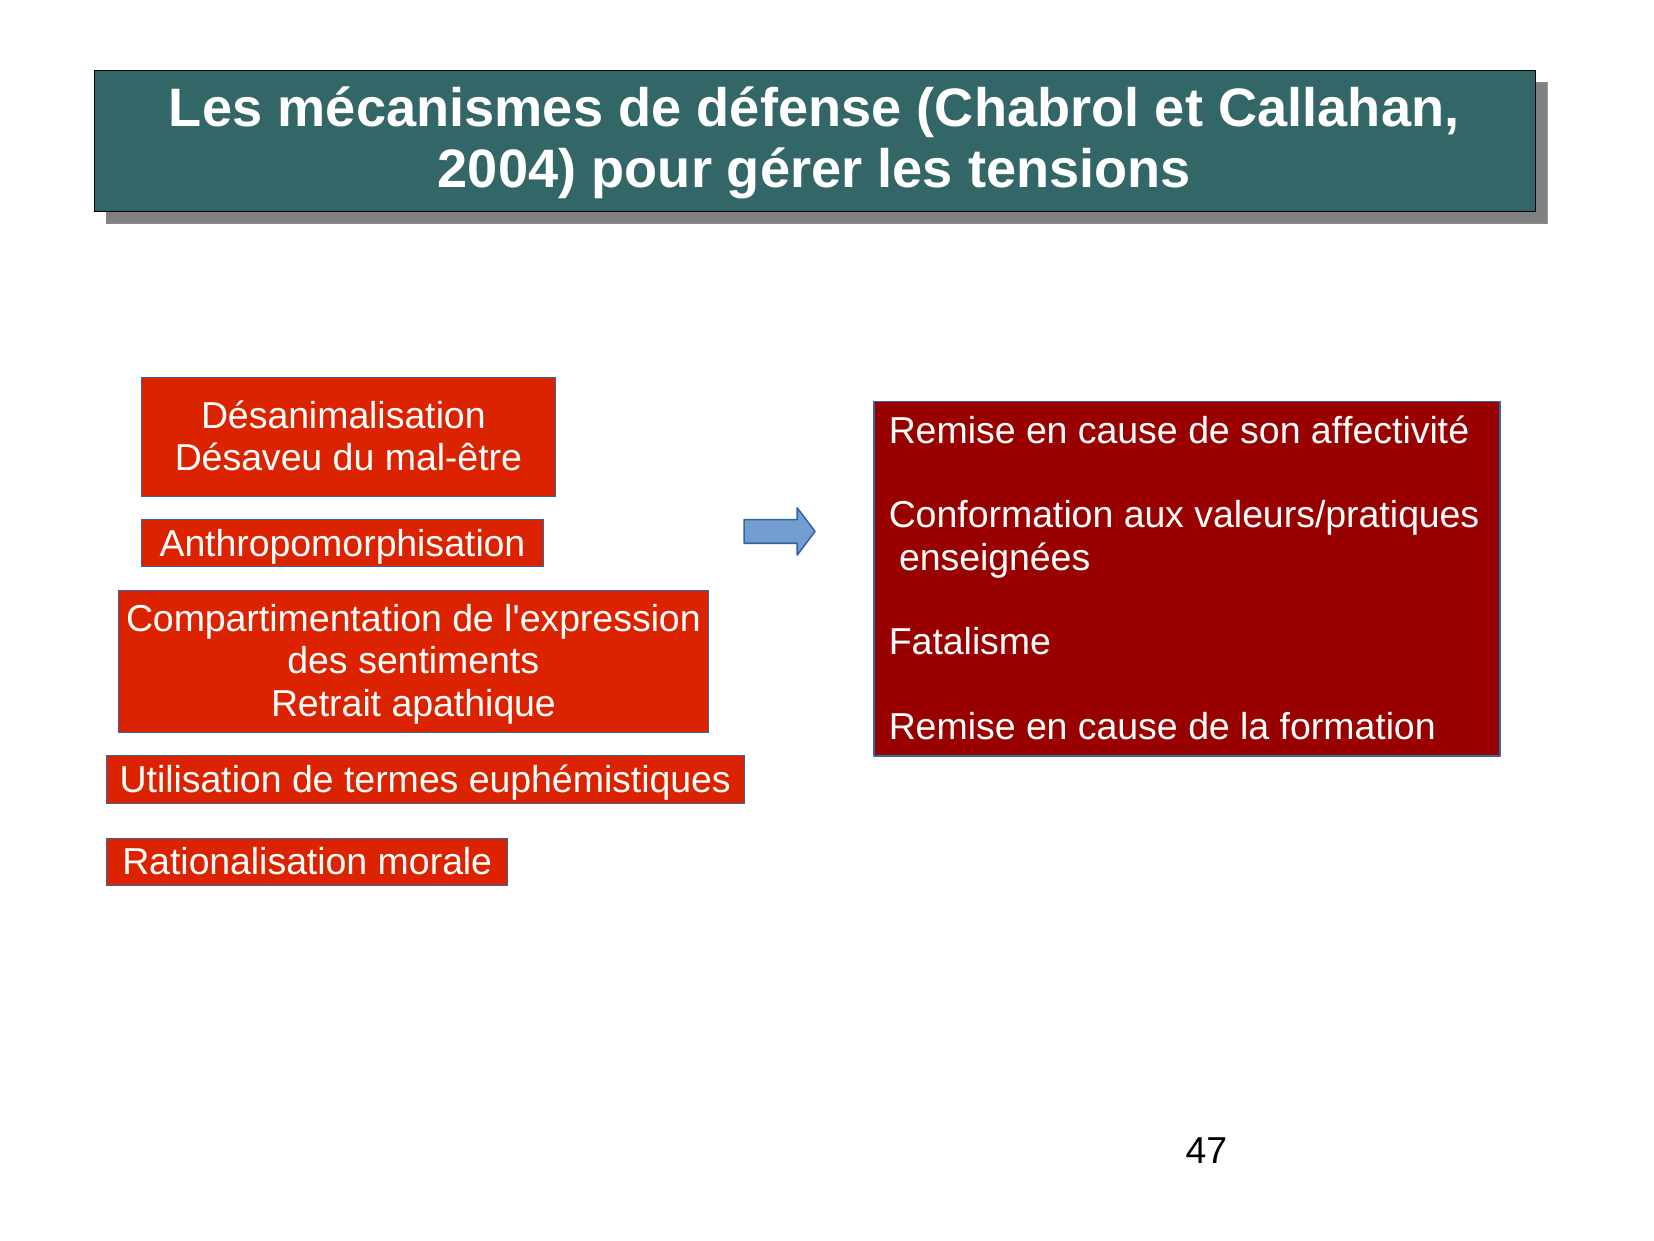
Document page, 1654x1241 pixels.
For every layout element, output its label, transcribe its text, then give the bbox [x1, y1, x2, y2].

text_box Utilisation de termes euphémistiques [106, 755, 745, 804]
text_box Remise en cause de son affectivité Conformation aux valeurs/pratiques enseignées Fatalisme Remise en cause de la formation [873, 401, 1500, 757]
text_box Compartimentation de l'expression des sentiments Retrait apathique [118, 590, 709, 733]
text_box Anthropomorphisation [141, 519, 544, 567]
text_box Désanimalisation Désaveu du mal-être [141, 377, 556, 497]
text_box [744, 507, 816, 556]
text_box Rationalisation morale [106, 838, 508, 886]
text_box Les mécanismes de défense (Chabrol et Callahan, 2004) pour gérer les tensions [94, 70, 1536, 212]
